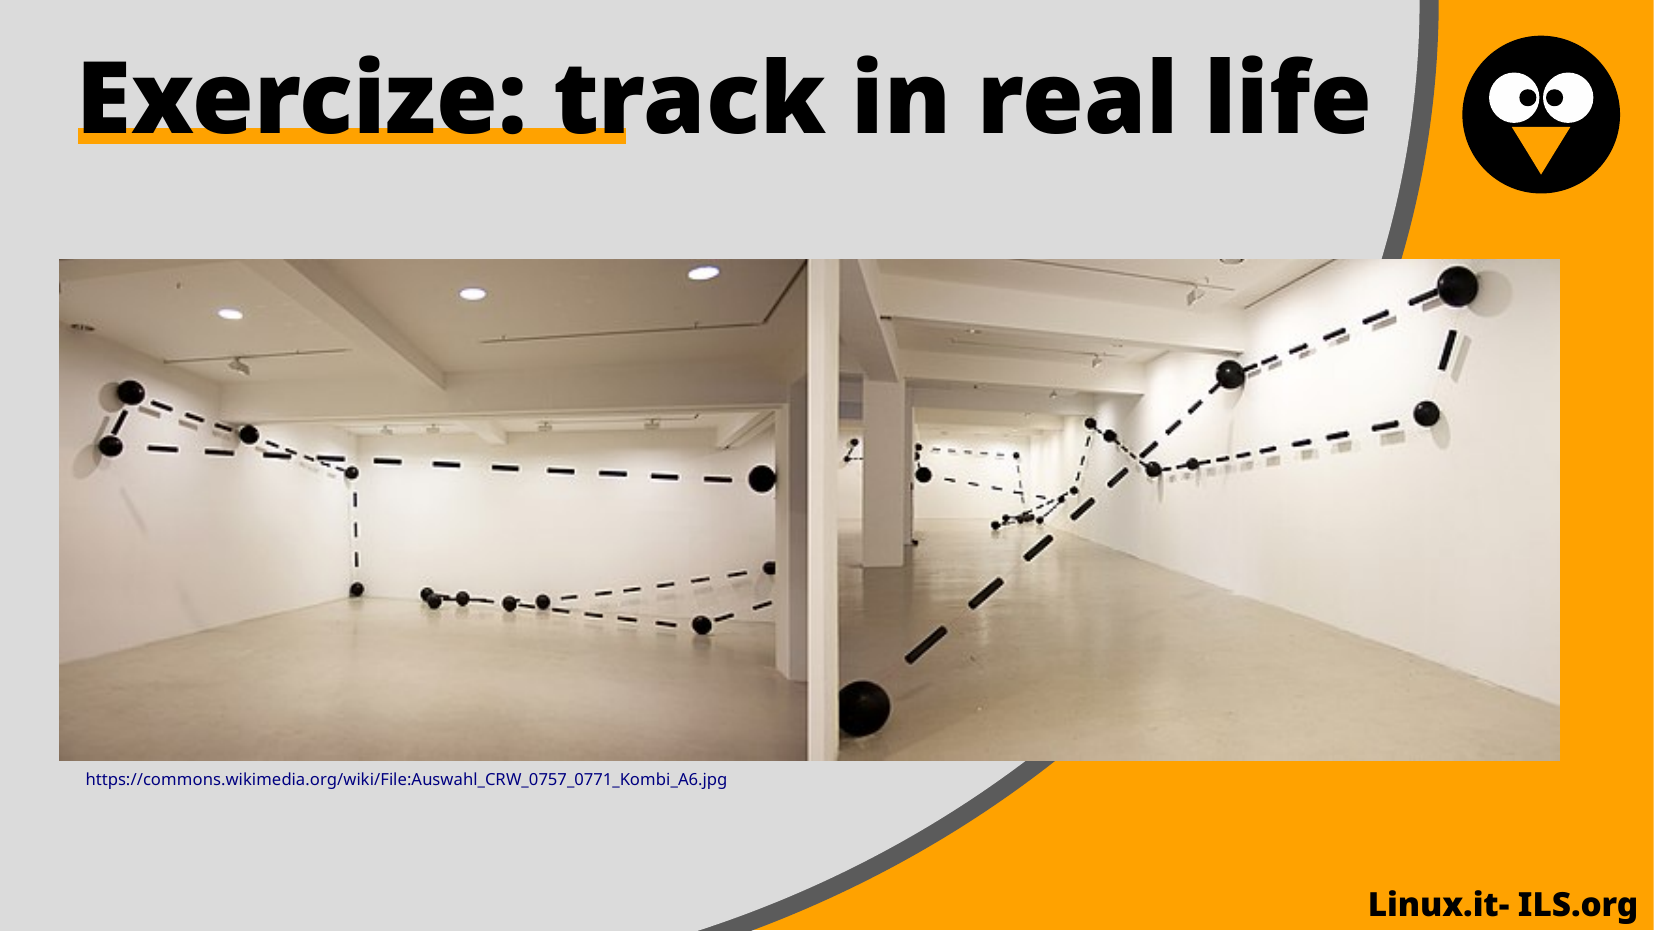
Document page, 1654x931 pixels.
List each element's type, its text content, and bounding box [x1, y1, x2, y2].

text_box Linux.it- ILS.org [1346, 874, 1654, 927]
picture [59, 259, 1560, 761]
title Exercize: track in real life [76, 0, 1430, 209]
text_box https://commons.wikimedia.org/wiki/File:Auswahl_CRW_0757_0771_Kombi_A6.jpg [70, 760, 993, 795]
